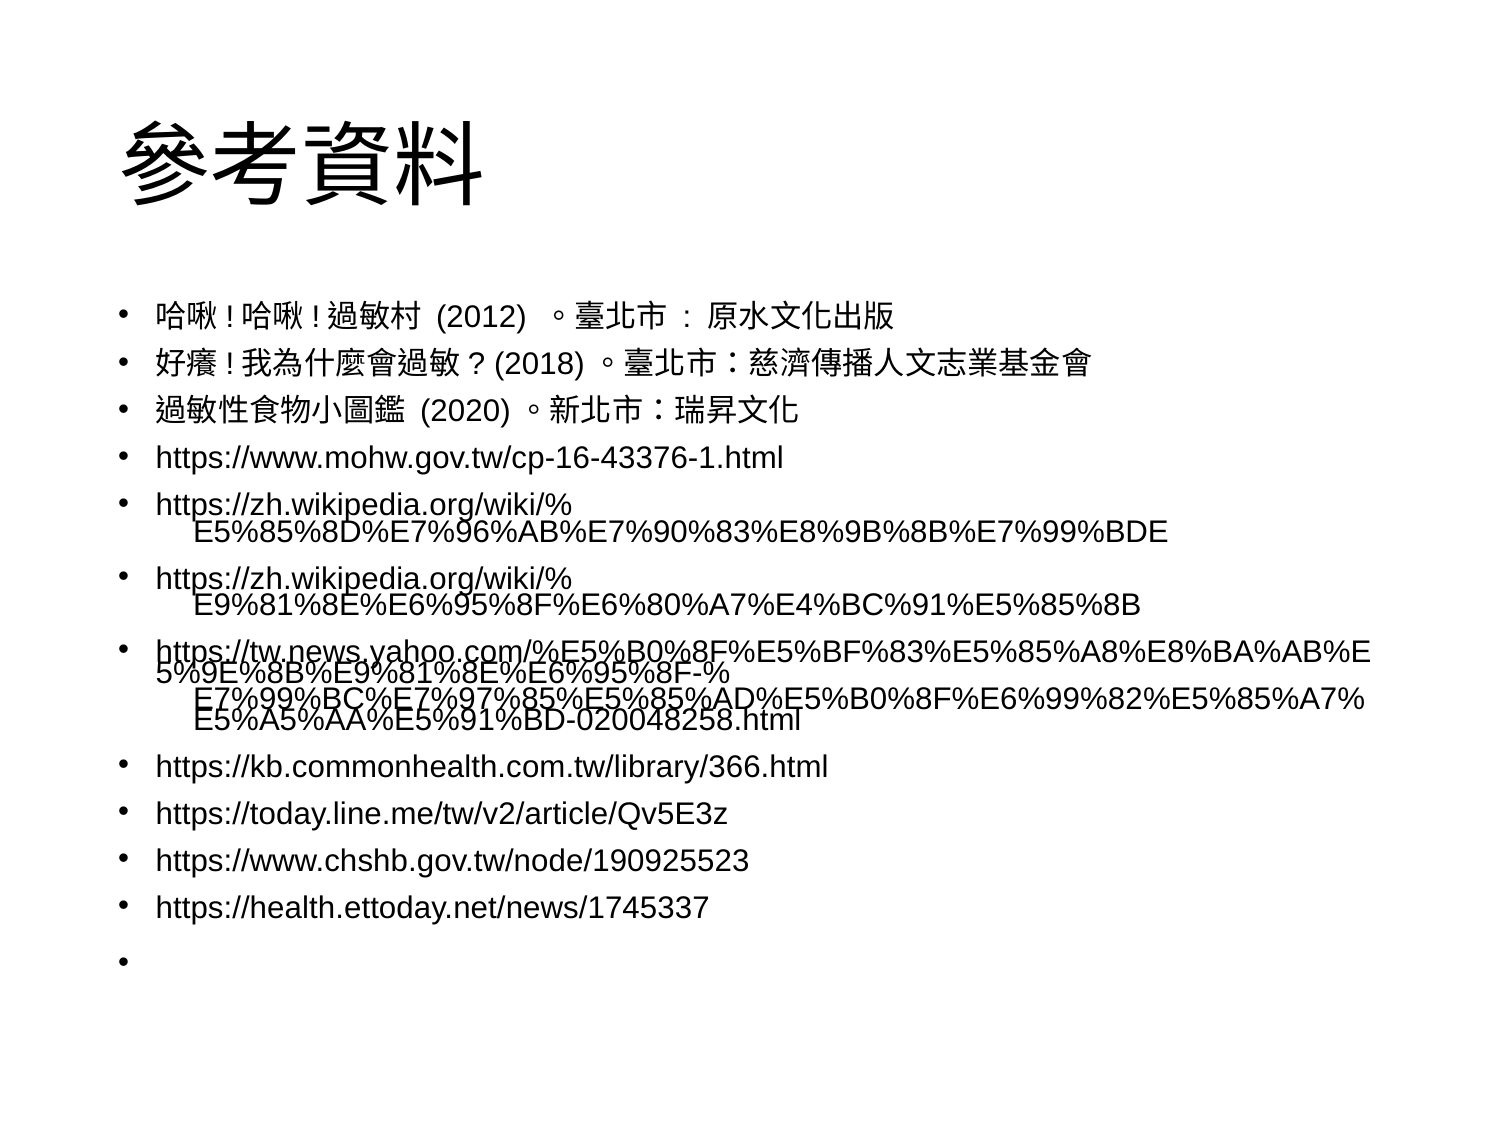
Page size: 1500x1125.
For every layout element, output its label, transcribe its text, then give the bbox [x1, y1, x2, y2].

list 哈啾!哈啾!過敏村 (2012) 。臺北市 : 原水文化出版 好癢!我為什麼會過敏? (2018)。臺北市：慈濟傳播人文志業基金會 過敏性食物小圖鑑 (2020)。新北市：瑞昇文化 https://www.mohw.gov.tw/cp-16-43376-1.html https://zh.wikipedia.org/wiki/%E5%85%8D%E7%96%AB%E7%90%83%E8%9B%8B%E7%99%BDE https://zh.wikipedia.org/wiki/%E9%81%8E%E6%95%8F%E6%80%A7%E4%BC%91%E5%85%8B https://tw.news.yahoo.com/%E5%B0%8F%E5%BF%83%E5%85%A8%E8%BA%AB%E5%9E%8B%E9%81%8E%E6%95%8F-%E7%99%BC%E7%97%85%E5%85%AD%E5%B0%8F%E6%99%82%E5%85%A7%E5%A5%AA%E5%91%BD-020048258.html https://kb.commonhealth.com.tw/library/366.html https://today.line.me/tw/v2/article/Qv5E3z https://www.chshb.gov.tw/node/190925523 https://health.ettoday.net/news/1745337 [103, 299, 1397, 1014]
title 參考資料 [103, 59, 1397, 278]
